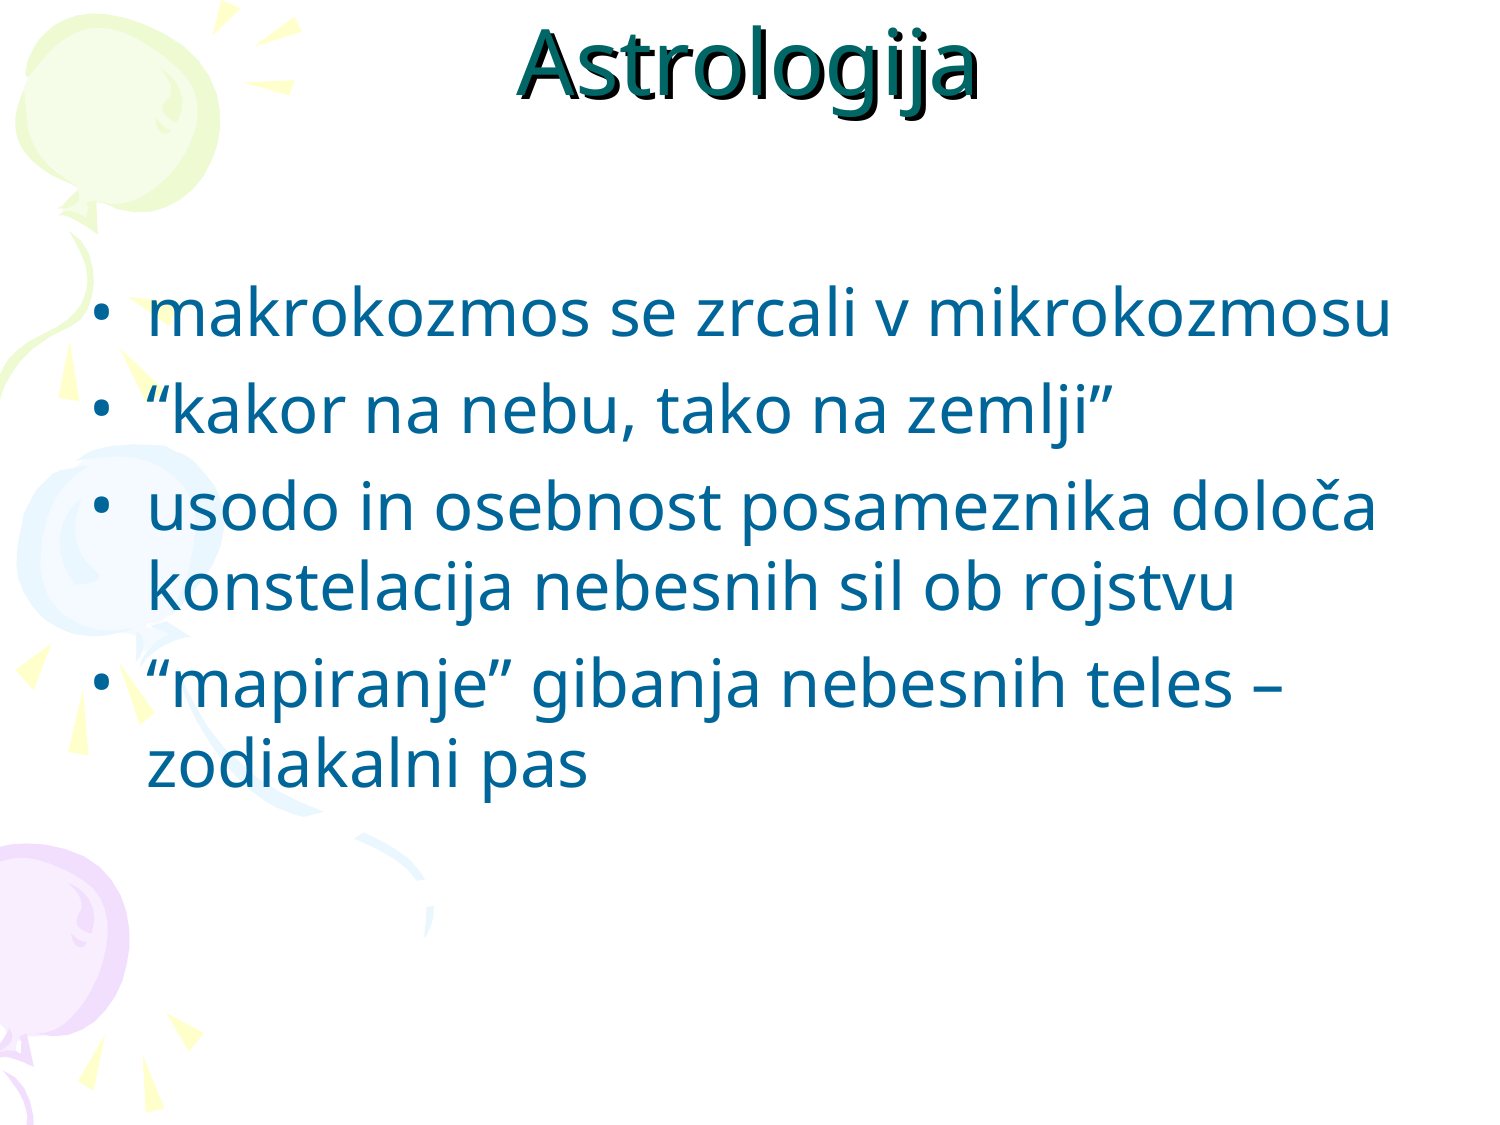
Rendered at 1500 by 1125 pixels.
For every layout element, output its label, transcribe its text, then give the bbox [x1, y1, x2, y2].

list makrokozmos se zrcali v mikrokozmosu “kakor na nebu, tako na zemlji” usodo in osebnost posameznika določa konstelacija nebesnih sil ob rojstvu “mapiranje” gibanja nebesnih teles – zodiakalni pas [75, 262, 1426, 994]
title Astrologija [72, 16, 1426, 233]
